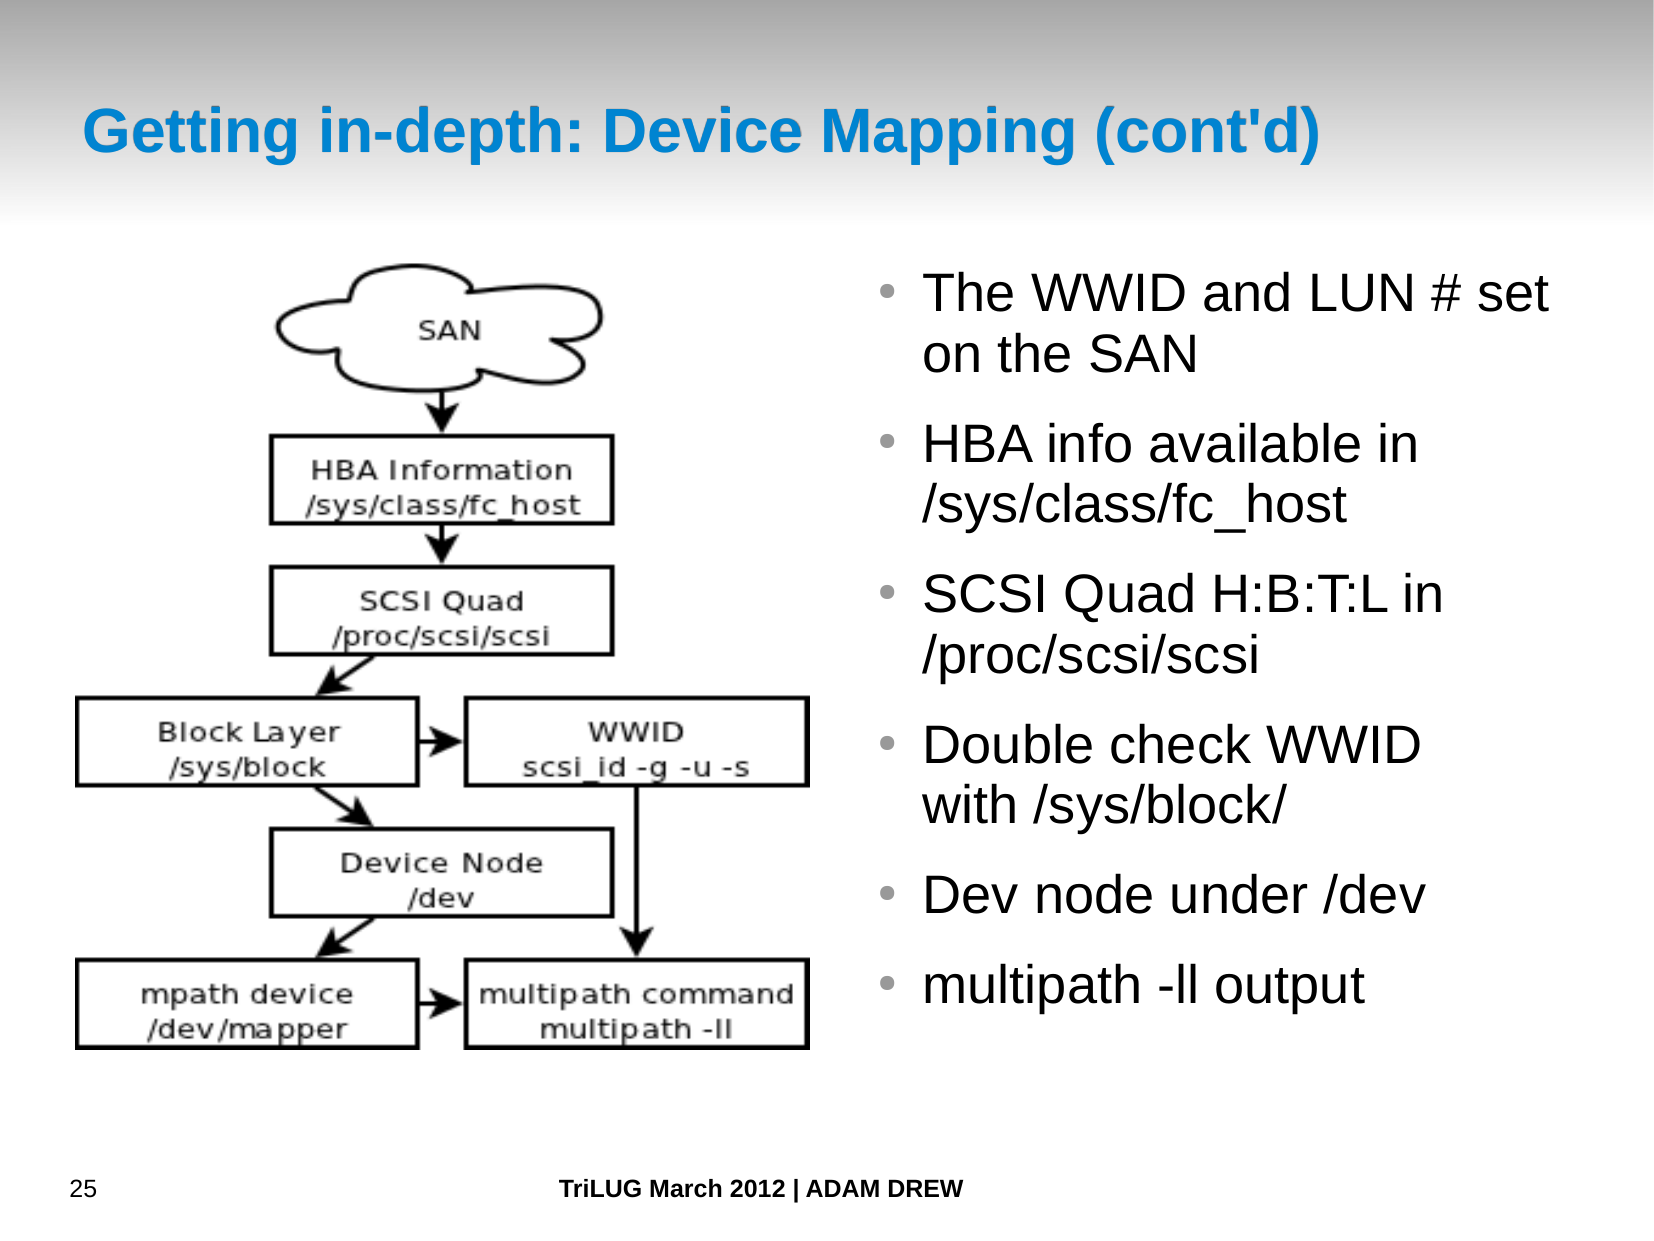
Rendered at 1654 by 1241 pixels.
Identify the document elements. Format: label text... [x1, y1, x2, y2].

list The WWID and LUN # set on the SAN HBA info available in /sys/class/fc_host SCSI Quad H:B:T:L in /proc/scsi/scsi Double check WWID with /sys/block/ Dev node under /dev multipath -ll output [862, 262, 1593, 1075]
picture [0, 0, 1654, 225]
title Getting in-depth: Device Mapping (cont'd) [82, 37, 1571, 226]
picture [75, 262, 810, 1051]
